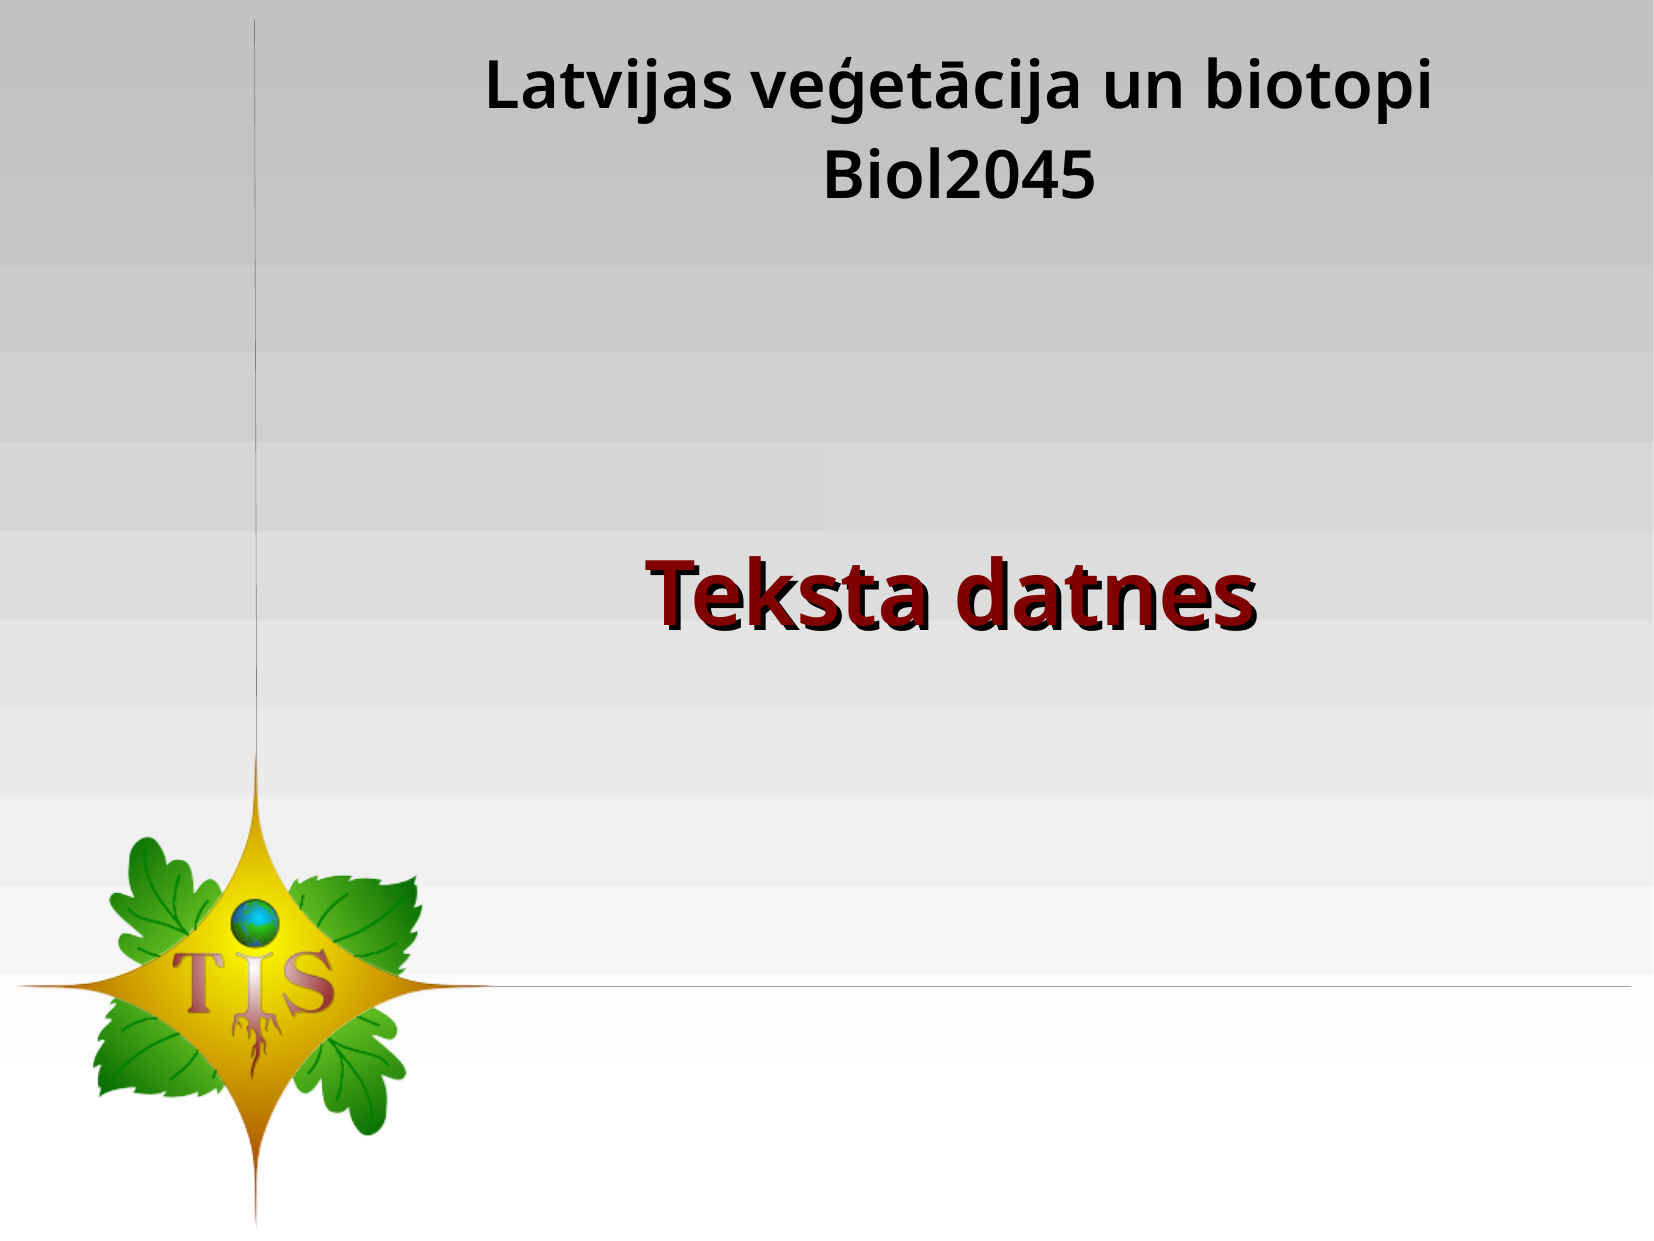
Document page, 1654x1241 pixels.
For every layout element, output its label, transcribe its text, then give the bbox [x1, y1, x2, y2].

picture [0, 0, 1654, 1241]
title Teksta datnes [295, 324, 1607, 857]
